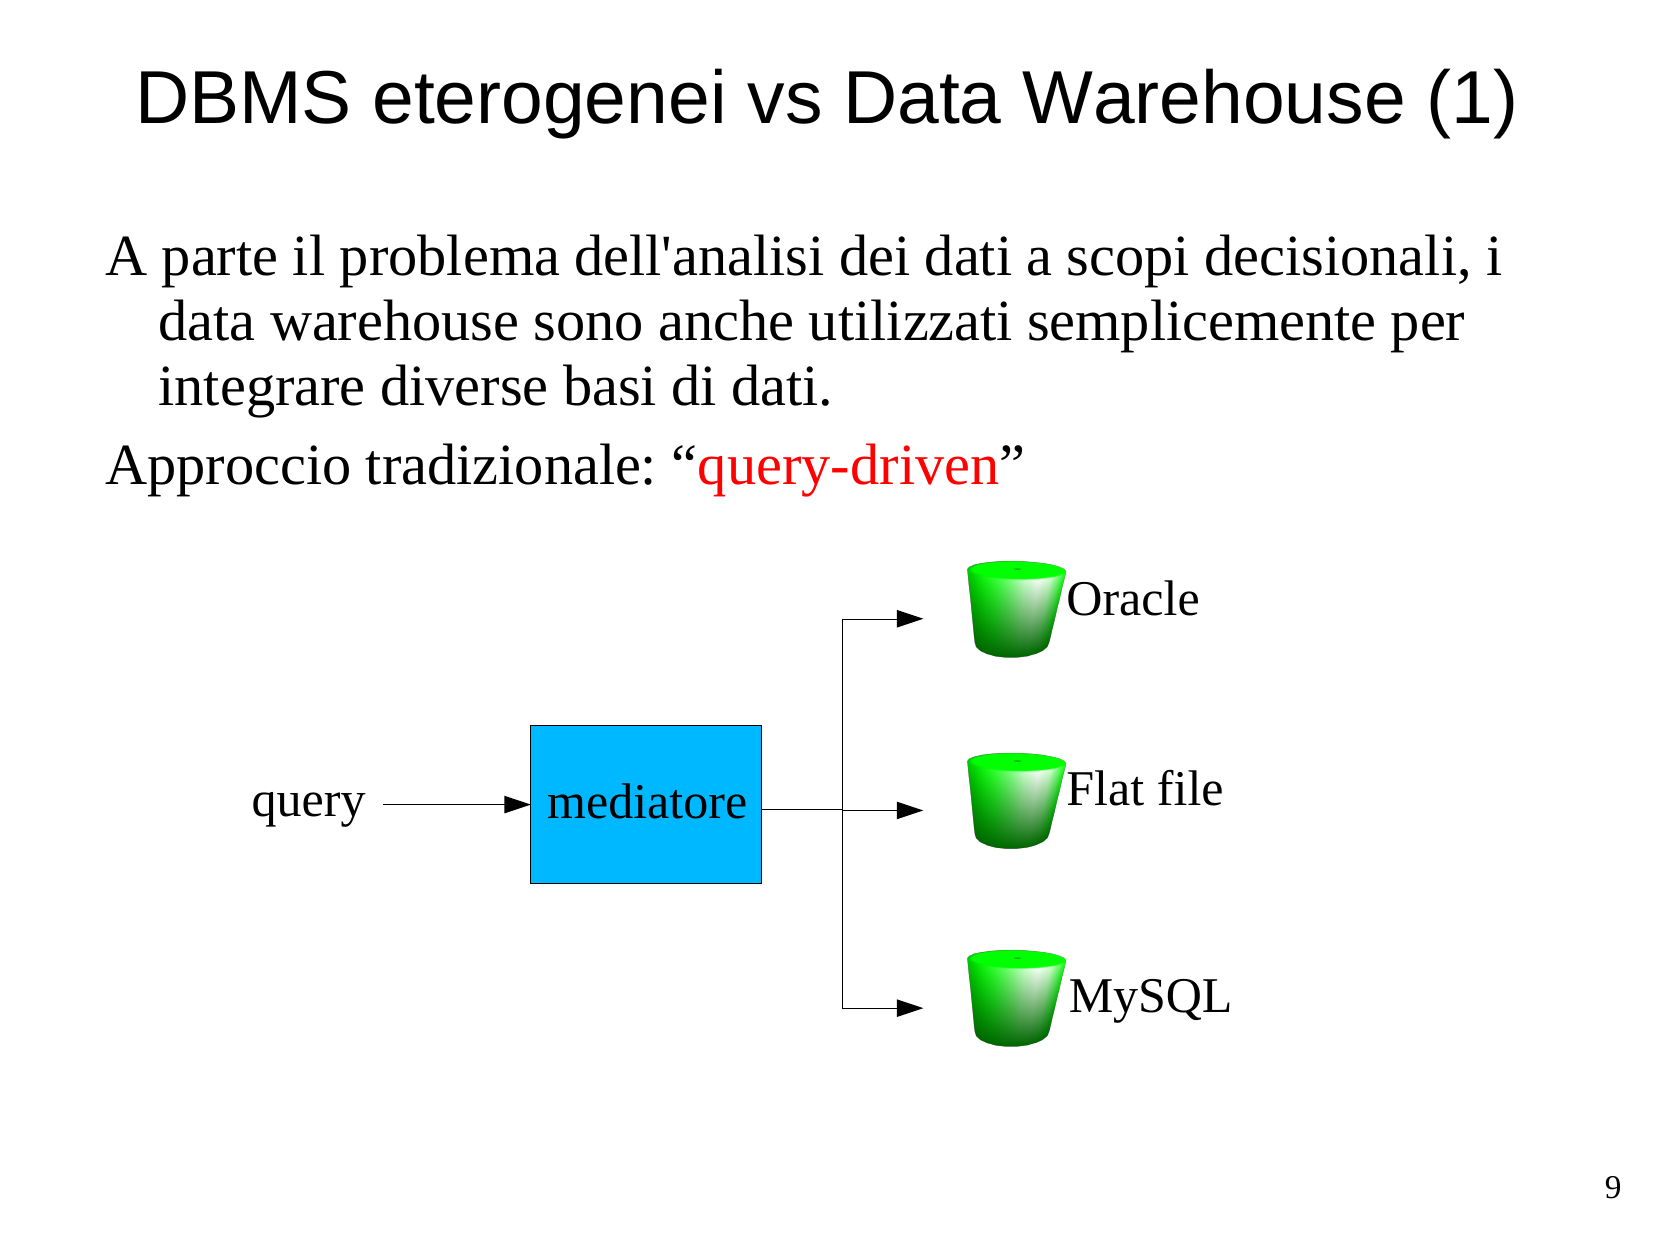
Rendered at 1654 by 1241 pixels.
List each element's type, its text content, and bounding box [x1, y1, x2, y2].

text_box [530, 725, 762, 884]
text_box query [251, 771, 388, 842]
text_box Flat file [1066, 760, 1286, 831]
text_box Oracle [1066, 571, 1286, 641]
title DBMS eterogenei vs Data Warehouse (1) [37, 30, 1617, 166]
list A parte il problema dell'analisi dei dati a scopi decisionali, i data warehouse sono anche utilizzati semplicemente per integrare diverse basi di dati. Approccio tradizionale: “query-driven” [87, 223, 1568, 561]
text_box MySQL [1068, 967, 1288, 1038]
text_box mediatore [547, 774, 762, 844]
